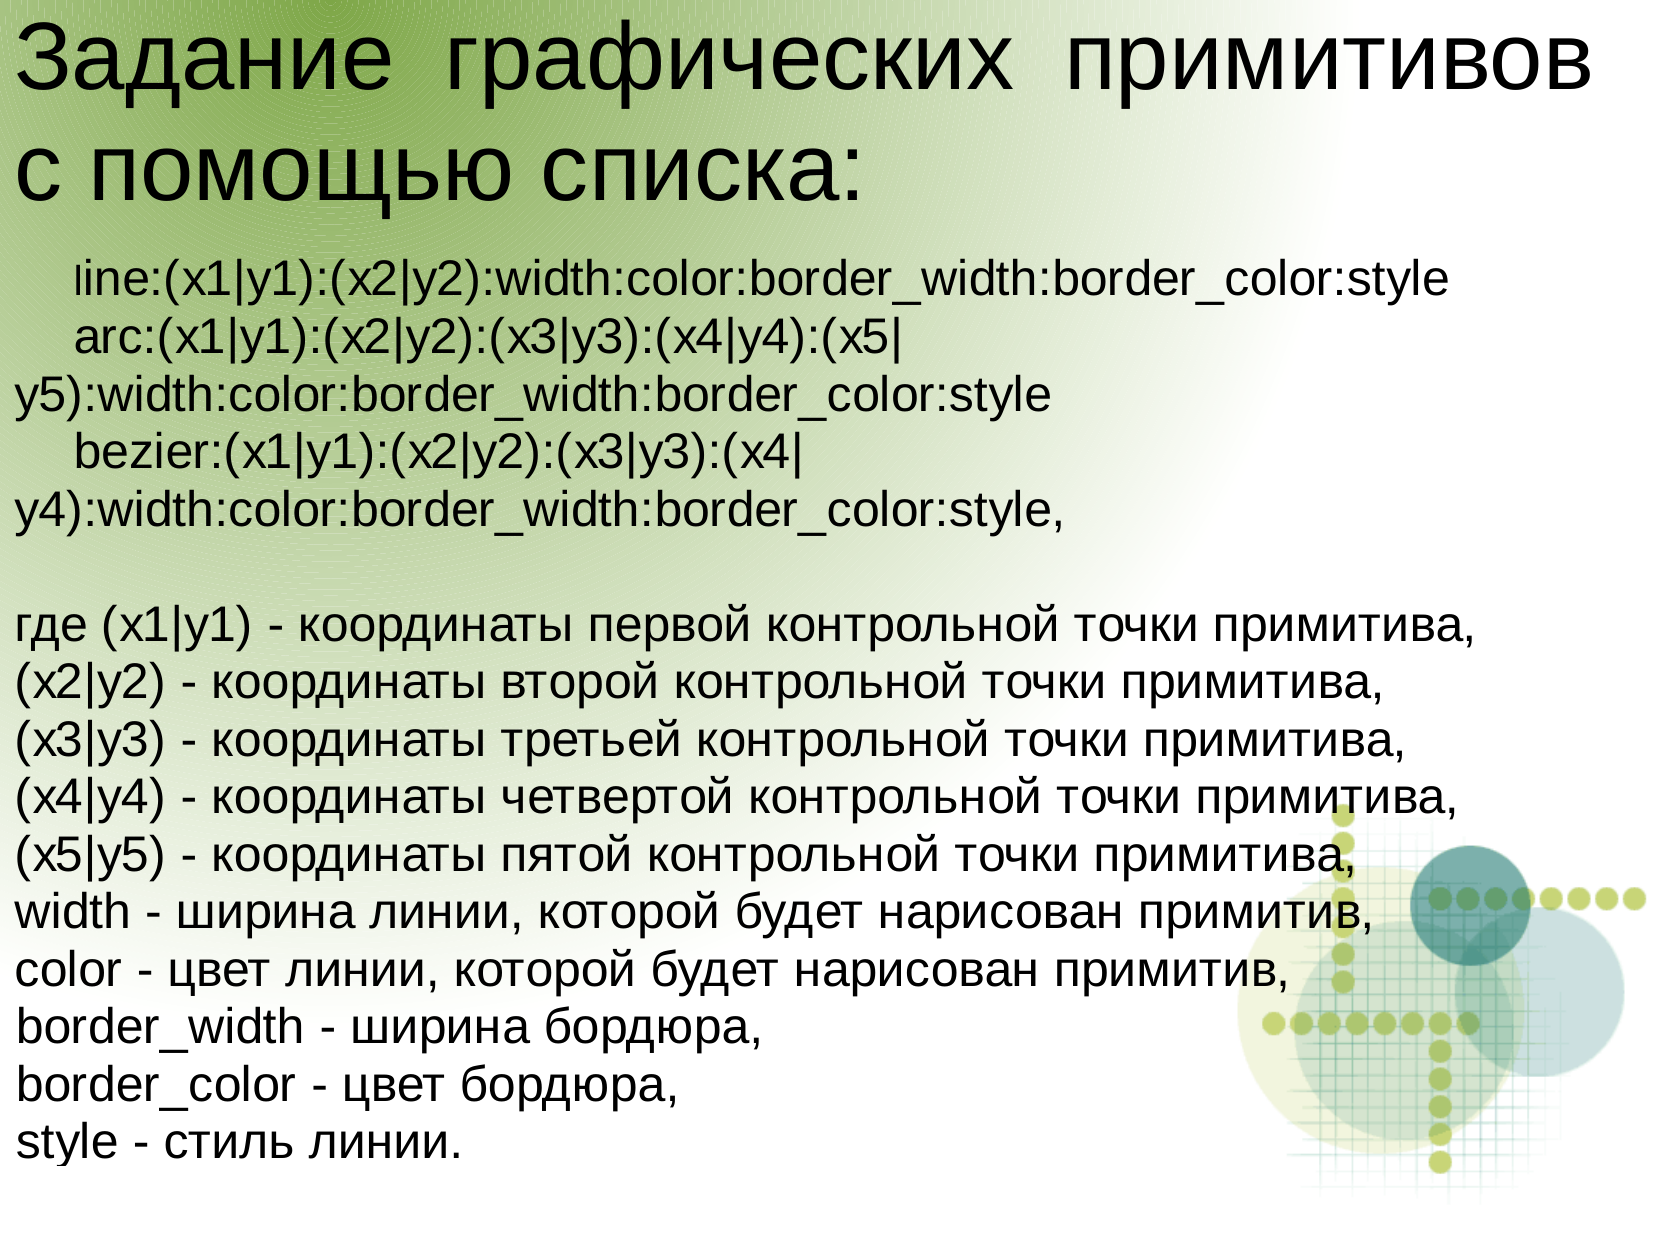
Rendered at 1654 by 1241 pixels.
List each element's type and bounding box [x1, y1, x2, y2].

chart [12, 0, 1595, 1166]
picture [1224, 792, 1654, 1211]
